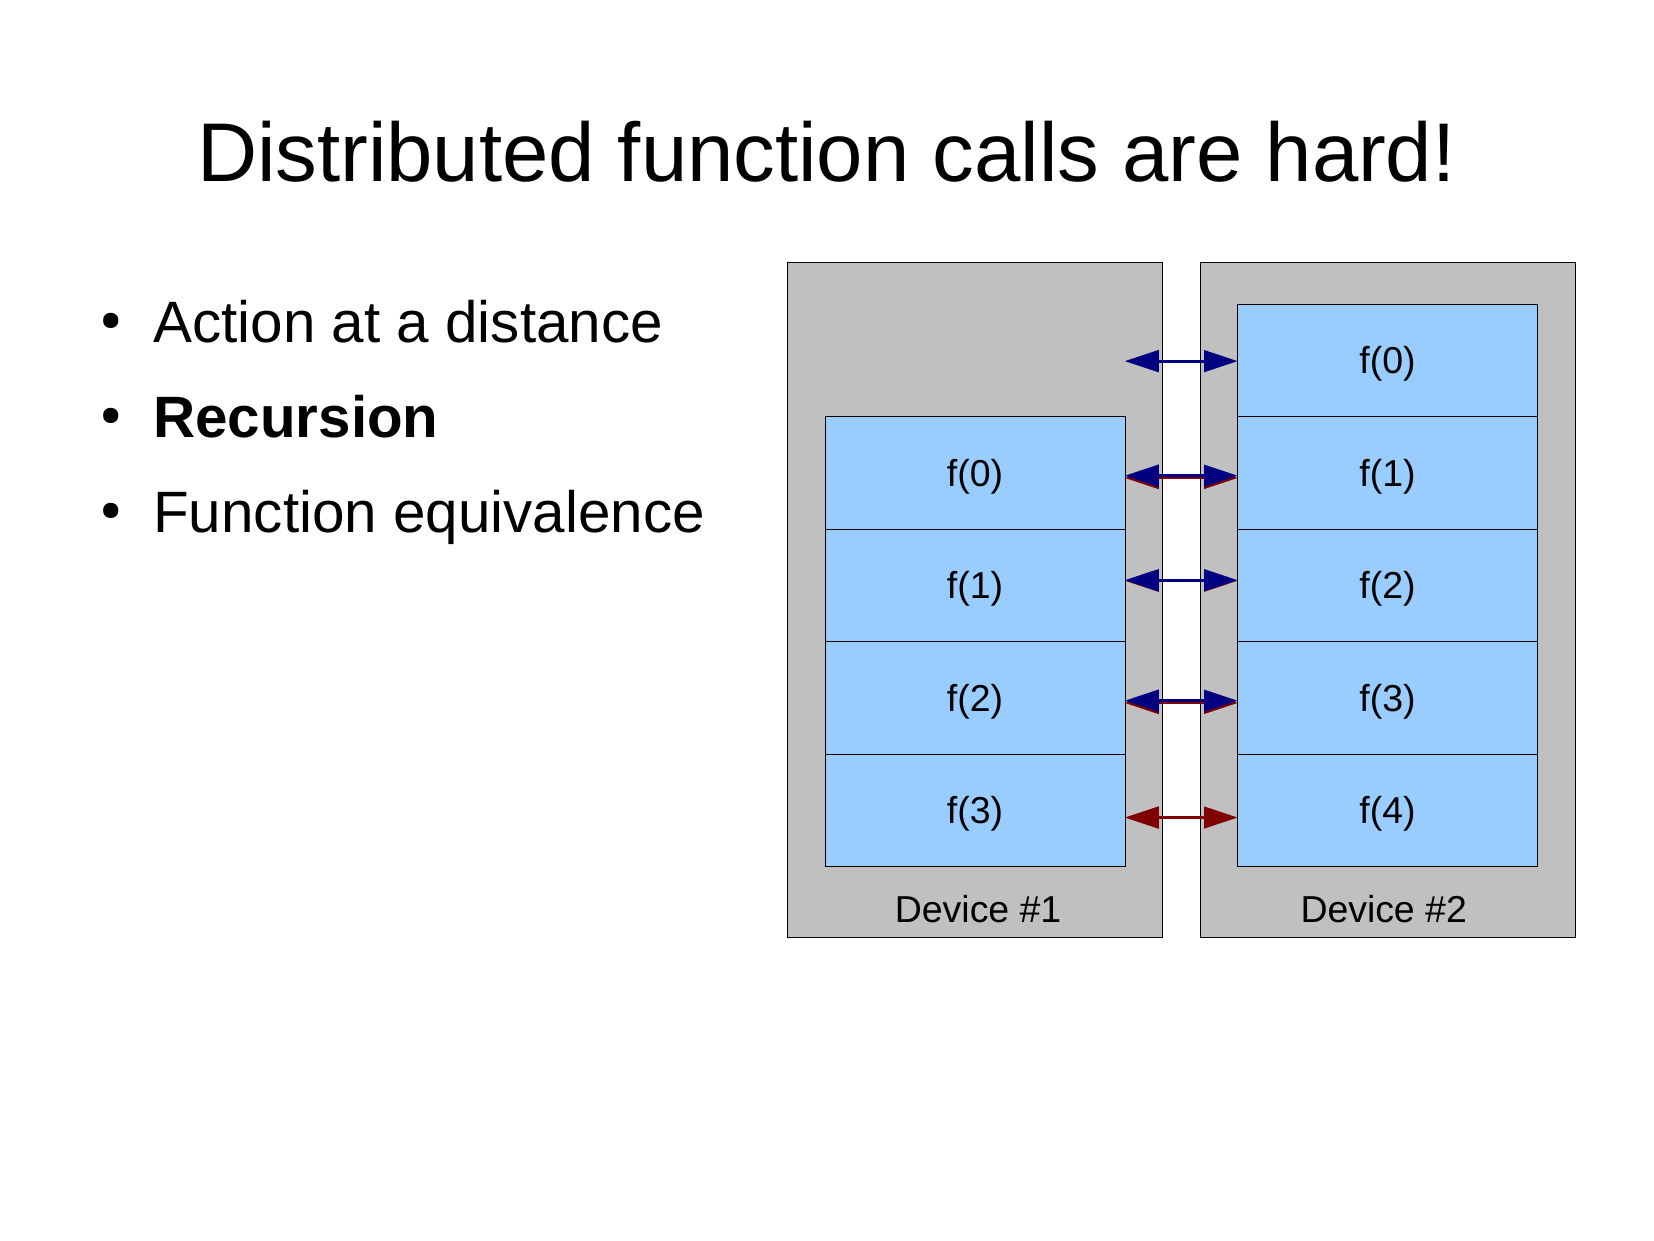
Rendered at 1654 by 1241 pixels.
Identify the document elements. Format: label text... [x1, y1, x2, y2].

text_box f(2) [1237, 530, 1538, 642]
text_box [1200, 262, 1576, 938]
title Distributed function calls are hard! [82, 49, 1571, 257]
text_box [787, 262, 1163, 290]
text_box f(2) [825, 641, 1126, 754]
text_box f(4) [1237, 755, 1538, 867]
text_box Device #2 [1285, 880, 1483, 938]
text_box f(0) [1237, 304, 1538, 417]
text_box f(1) [825, 529, 1126, 641]
text_box f(3) [1237, 642, 1538, 755]
text_box f(1) [1237, 417, 1538, 530]
text_box f(3) [825, 754, 1126, 867]
text_box f(0) [825, 416, 1126, 529]
list Action at a distance Recursion Function equivalence [82, 290, 1571, 1094]
text_box Device #1 [880, 880, 1077, 938]
